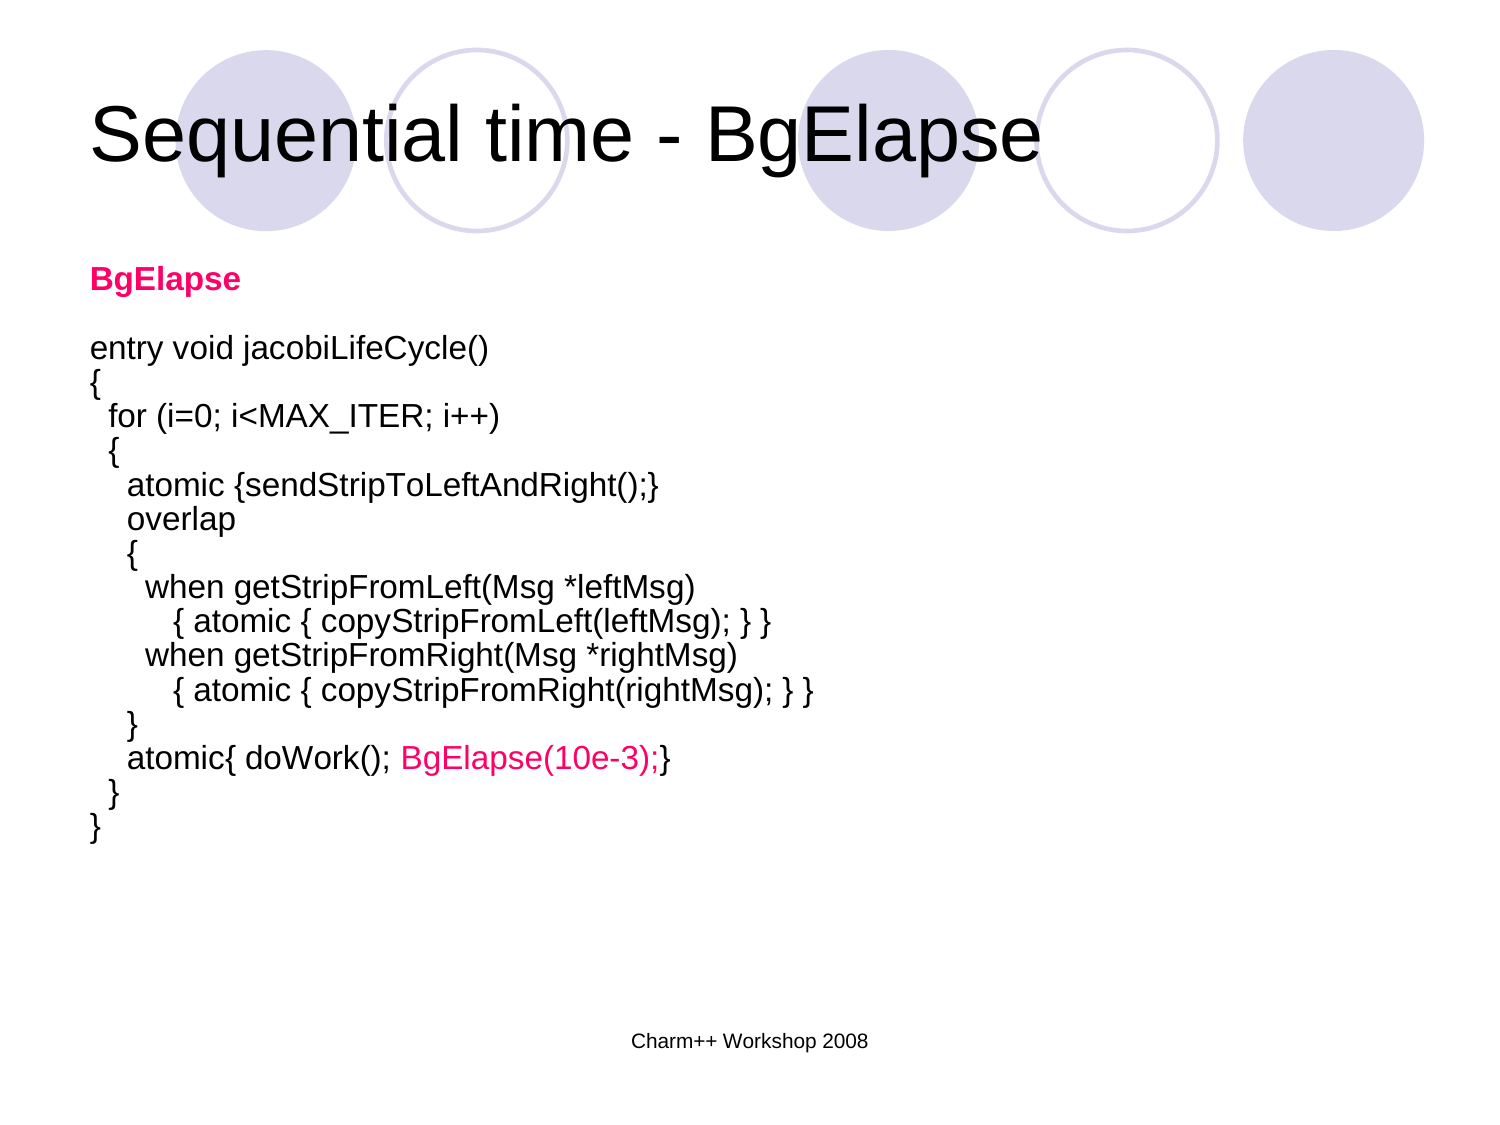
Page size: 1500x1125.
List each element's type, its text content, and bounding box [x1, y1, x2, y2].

title Sequential time - BgElapse [75, 45, 1426, 233]
list BgElapse entry void jacobiLifeCycle() { for (i=0; i<MAX_ITER; i++) { atomic {sendStripToLeftAndRight();} overlap { when getStripFromLeft(Msg *leftMsg) { atomic { copyStripFromLeft(leftMsg); } } when getStripFromRight(Msg *rightMsg) { atomic { copyStripFromRight(rightMsg); } } } atomic{ doWork(); BgElapse(10e-3);} } } [75, 262, 1426, 1006]
